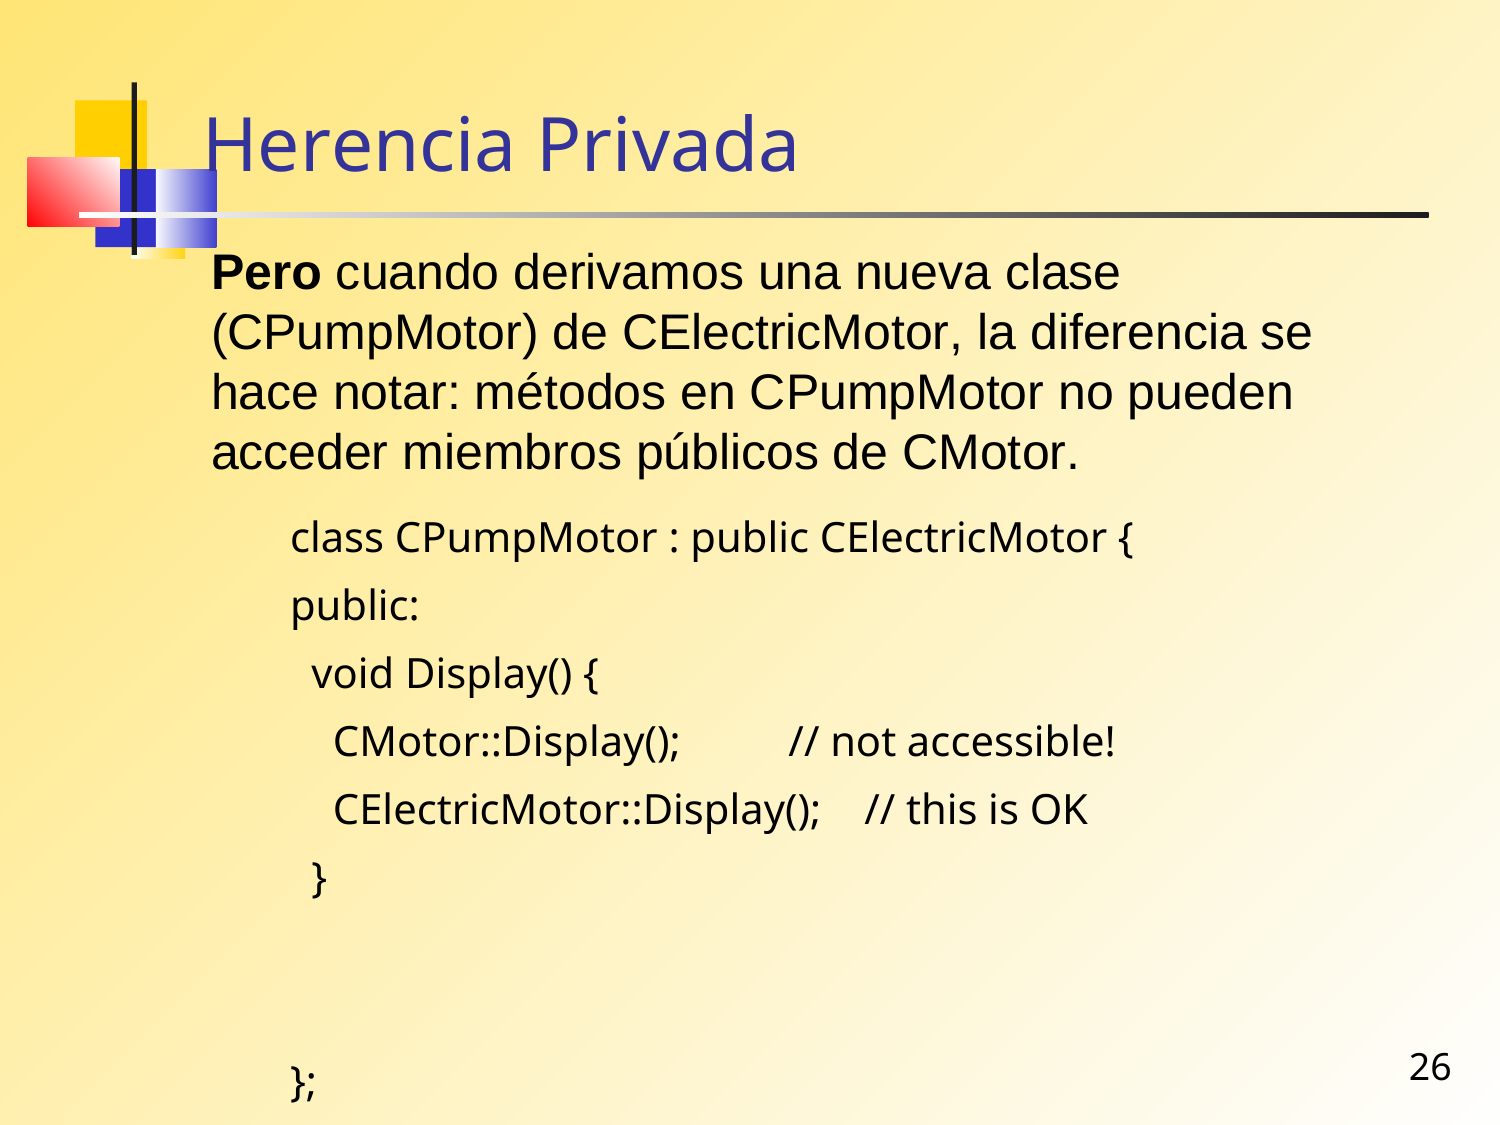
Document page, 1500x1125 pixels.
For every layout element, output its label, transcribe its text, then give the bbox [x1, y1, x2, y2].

list class CPumpMotor : public CElectricMotor { public: void Display() { CMotor::Display(); // not accessible! CElectricMotor::Display(); // this is OK } }; [275, 499, 1313, 1114]
text_box Pero cuando derivamos una nueva clase (CPumpMotor) de CElectricMotor, la diferencia se hace notar: métodos en CPumpMotor no pueden acceder miembros públicos de CMotor. [187, 232, 1426, 488]
title Herencia Privada [187, 37, 1466, 201]
